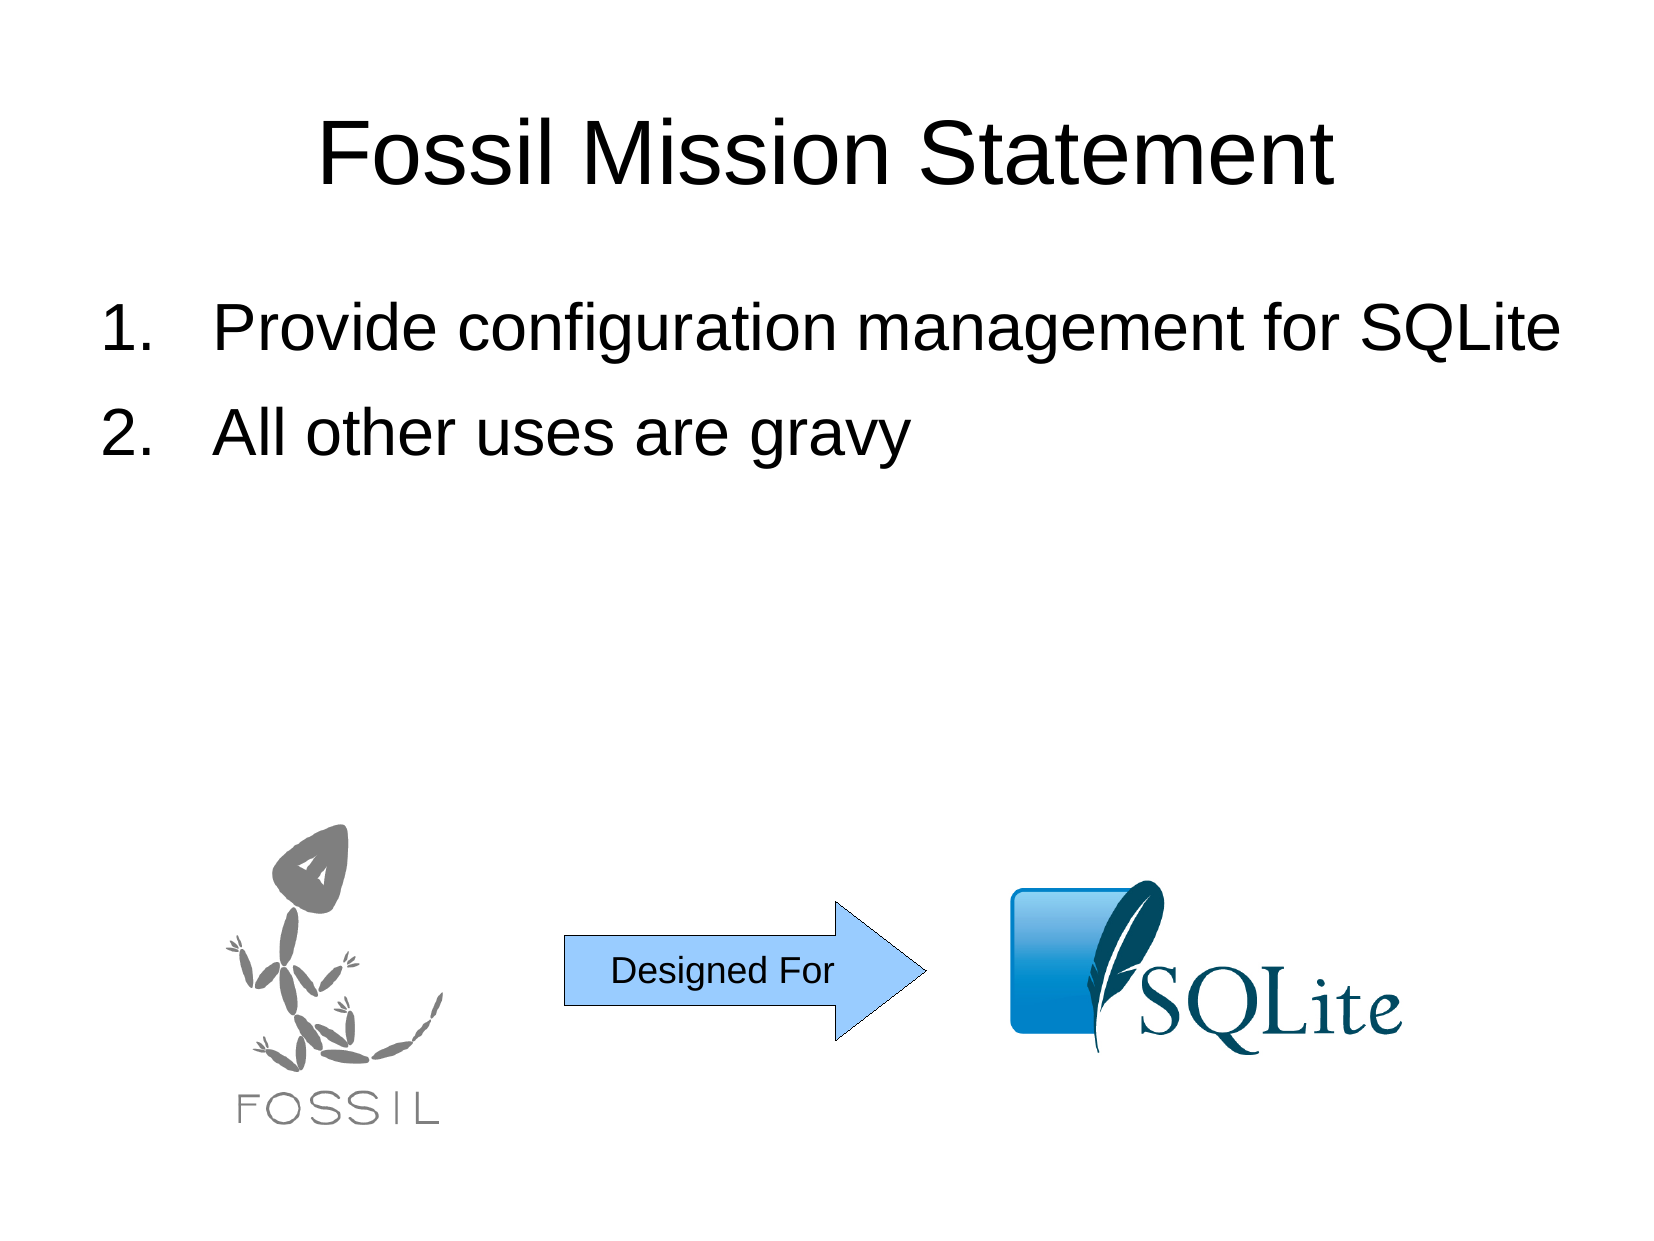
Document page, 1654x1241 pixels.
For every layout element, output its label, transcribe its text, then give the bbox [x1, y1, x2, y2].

picture [225, 824, 443, 1126]
text_box Designed For [564, 901, 927, 1041]
picture [1003, 873, 1409, 1062]
title Fossil Mission Statement [82, 49, 1571, 257]
list Provide configuration management for SQLite All other uses are gravy [82, 290, 1571, 676]
